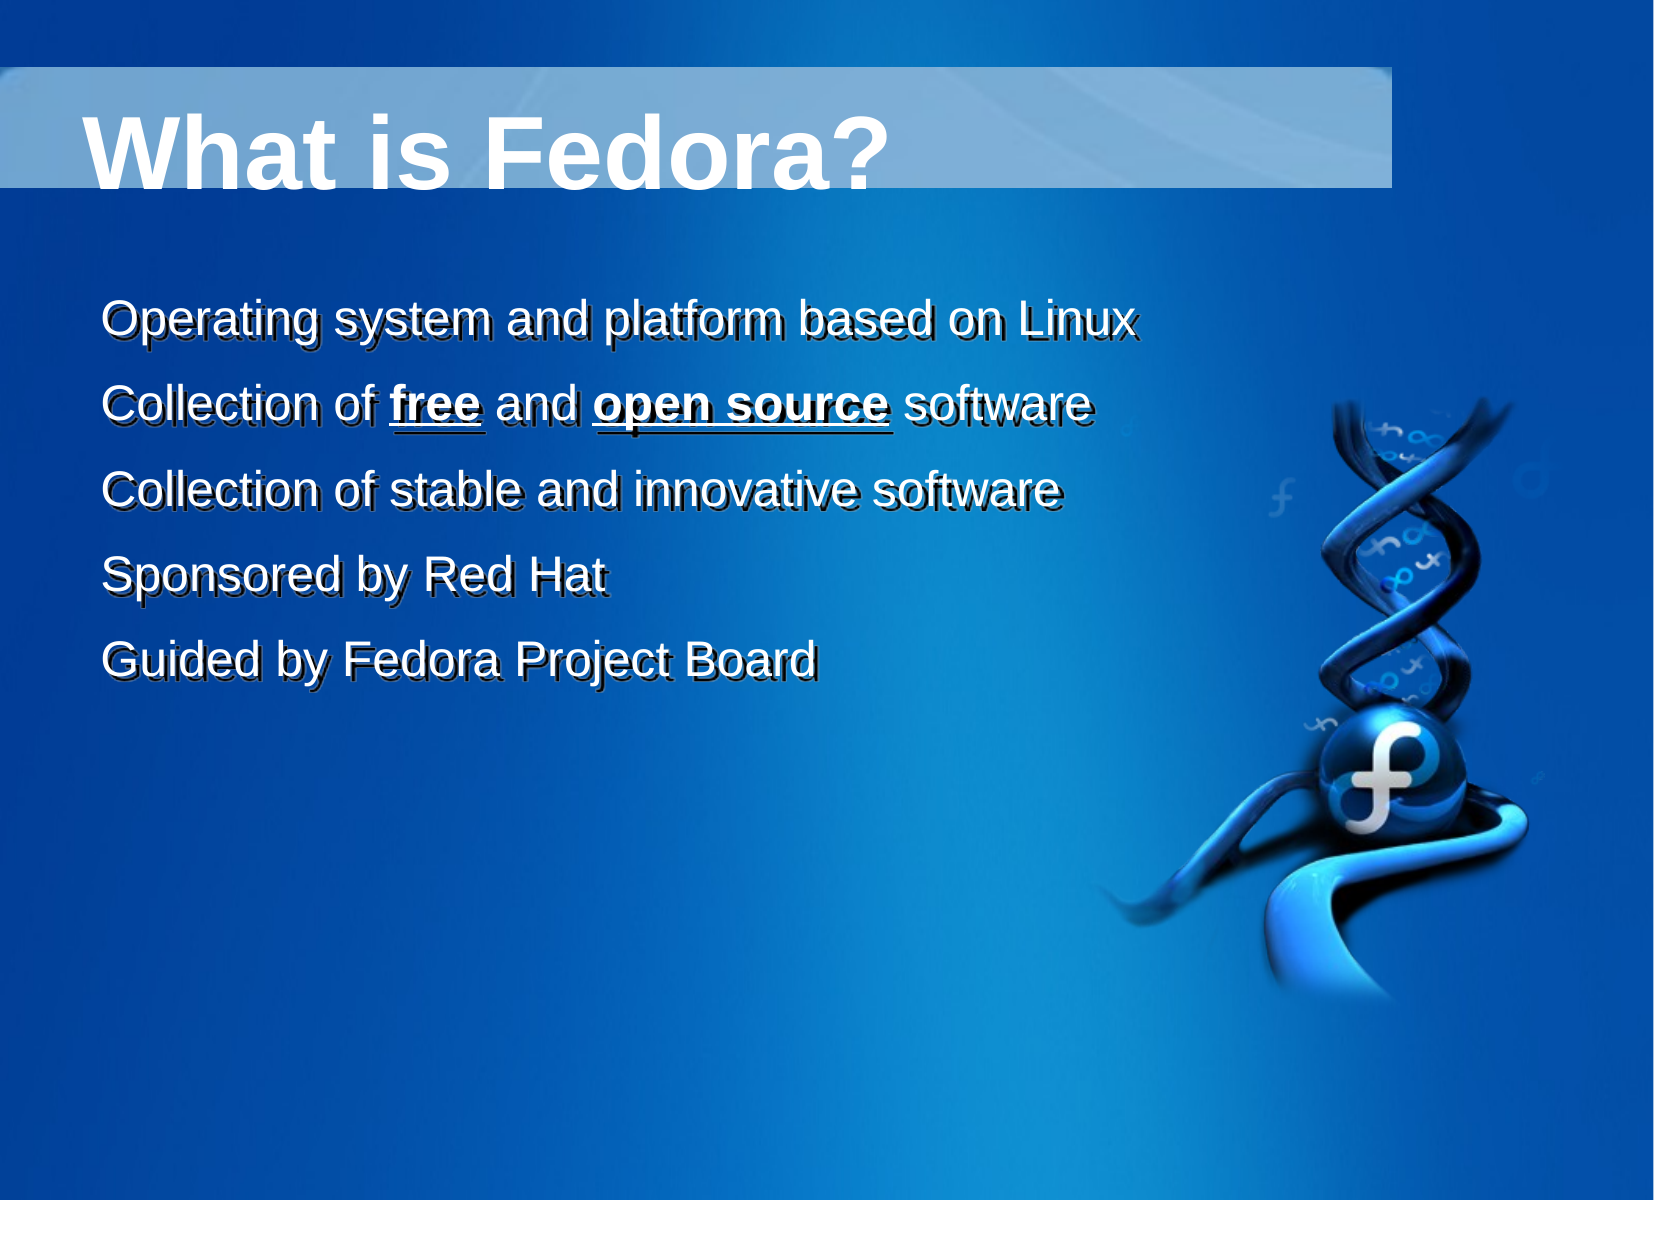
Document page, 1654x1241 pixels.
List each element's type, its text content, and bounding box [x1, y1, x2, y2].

picture [0, 0, 1654, 1200]
list Operating system and platform based on Linux Collection of free and open source software Collection of stable and innovative software Sponsored by Red Hat Guided by Fedora Project Board [82, 290, 1571, 1109]
title What is Fedora? [82, 49, 1571, 257]
